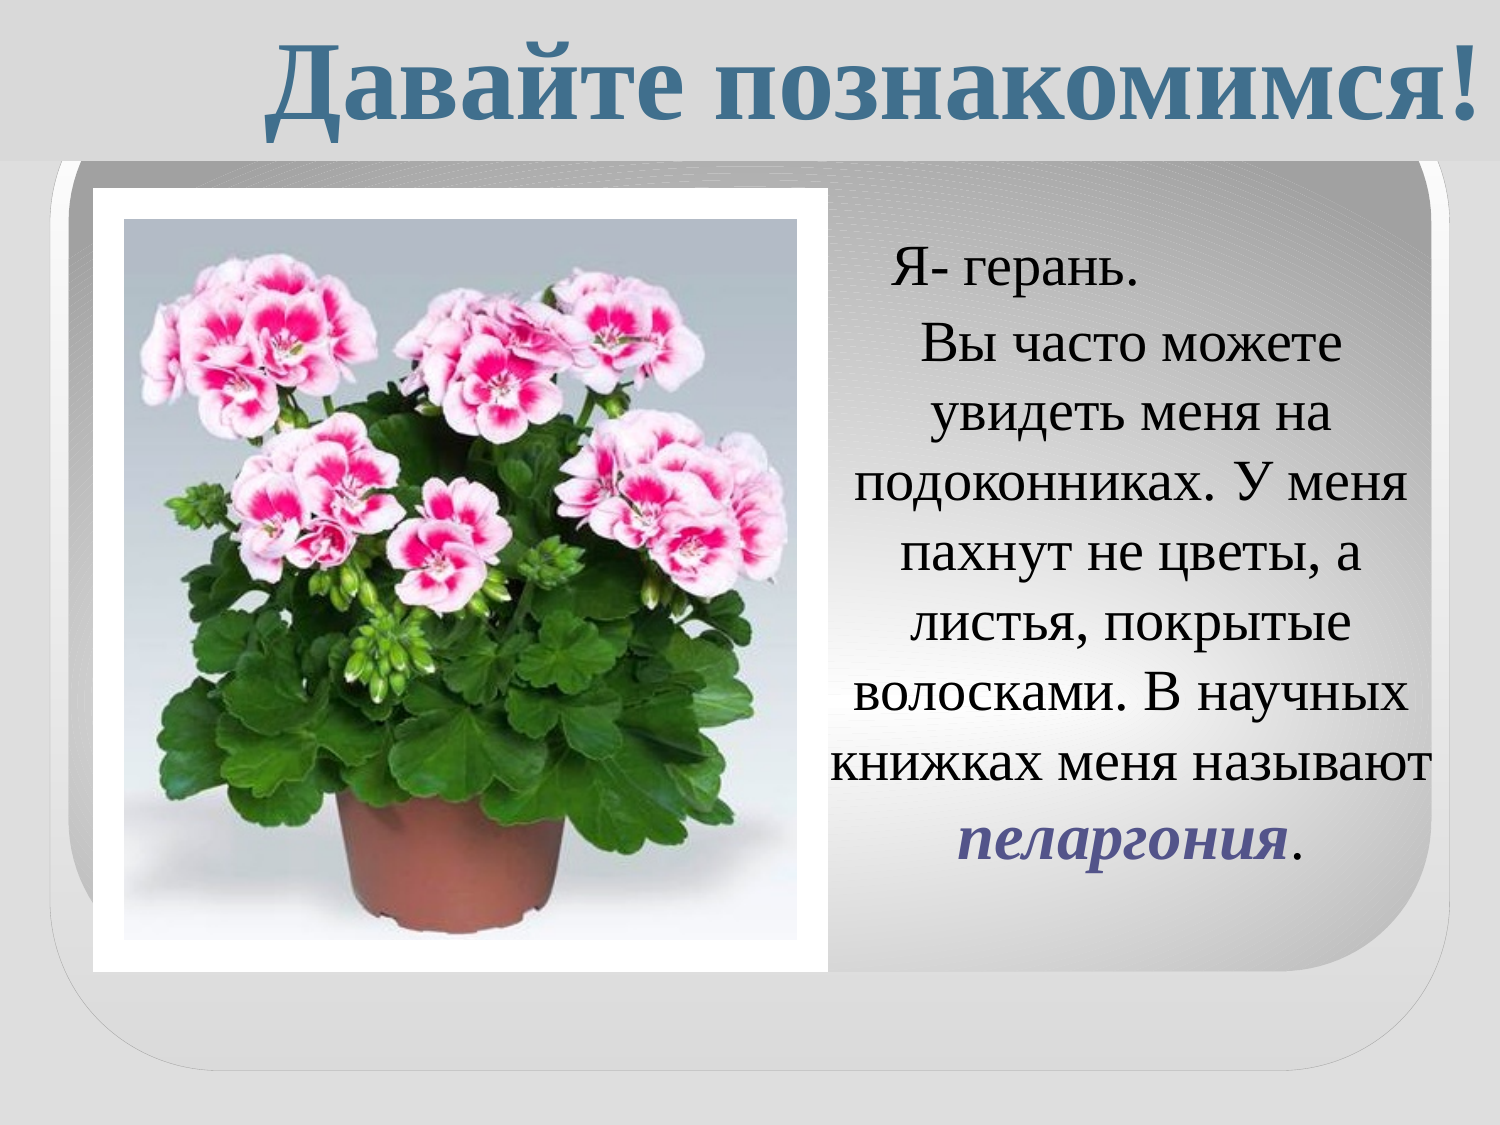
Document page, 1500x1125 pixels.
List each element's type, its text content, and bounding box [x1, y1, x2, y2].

title Давайте познакомимся! [0, 0, 1500, 161]
picture [123, 219, 798, 941]
list Я- герань. Вы часто можете увидеть меня на подоконниках. У меня пахнут не цветы, а листья, покрытые волосками. В научных книжках меня называют пеларгония. [809, 220, 1455, 1000]
